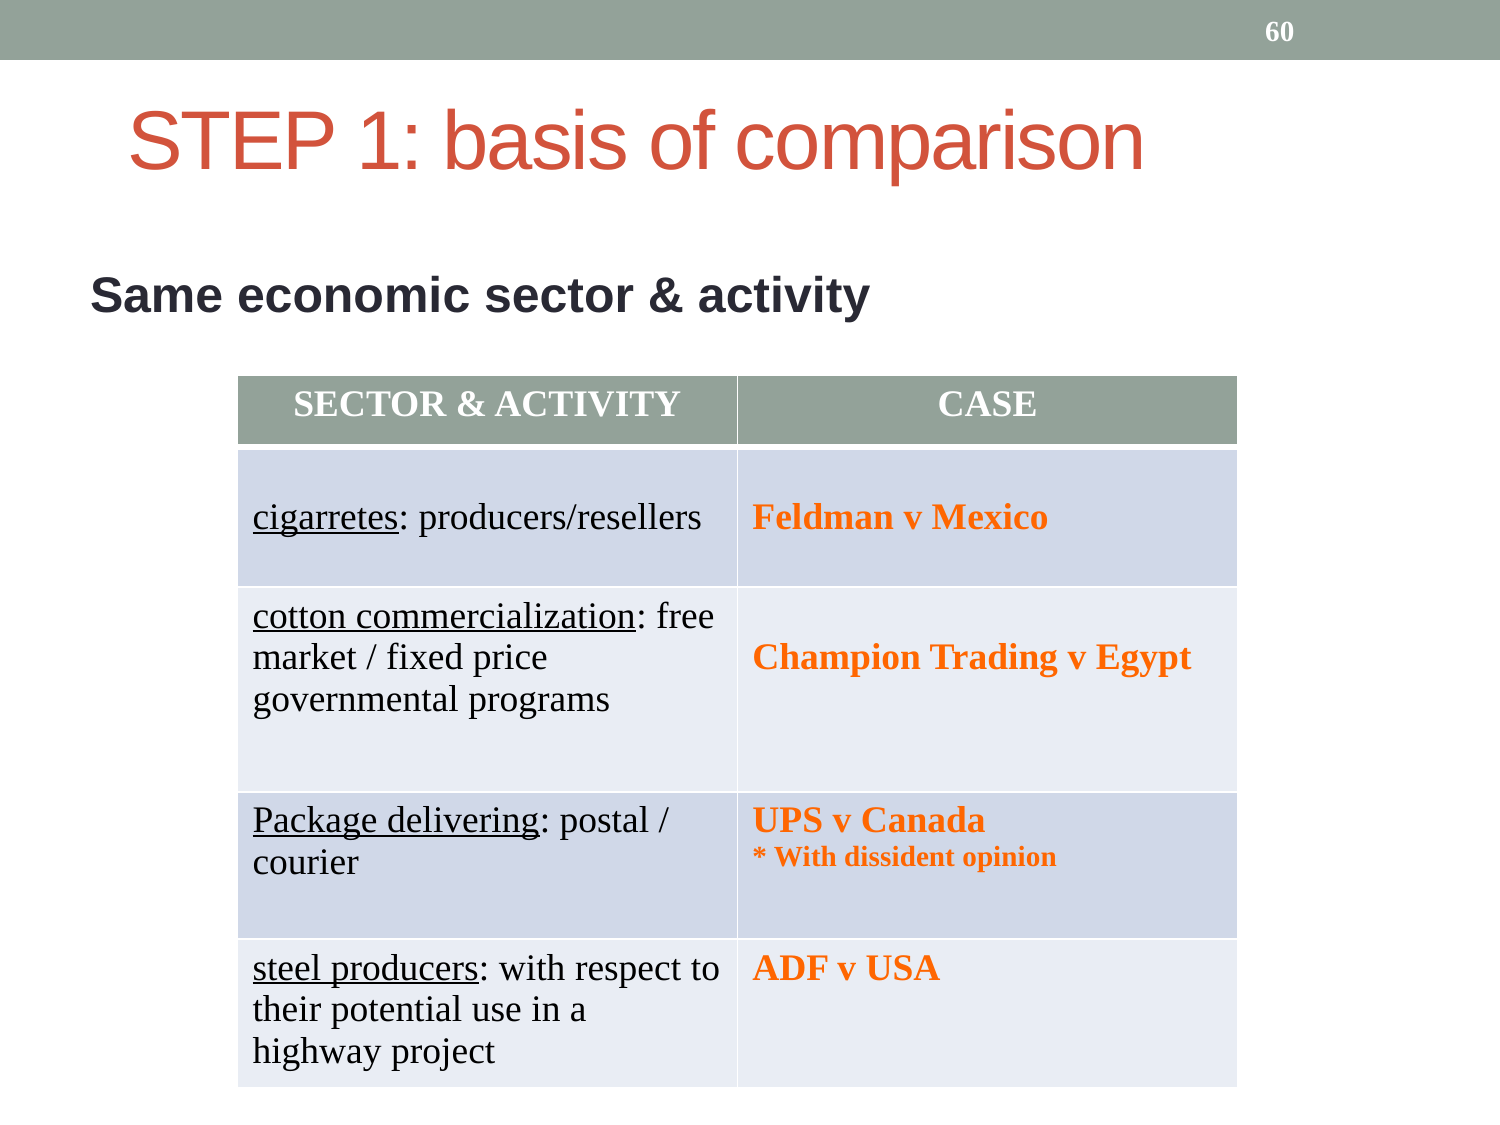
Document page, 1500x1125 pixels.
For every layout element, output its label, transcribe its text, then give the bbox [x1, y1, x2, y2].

list Same economic sector & activity [75, 255, 1425, 1005]
title STEP 1: basis of comparison [112, 42, 1388, 231]
table_header CASE [738, 376, 1237, 444]
slide_number <編號> [1250, 3, 1425, 57]
table_cell steel producers: with respect to their potential use in a highway project [238, 940, 737, 1087]
table_cell Feldman v Mexico [738, 450, 1237, 586]
table_cell cotton commercialization: free market / fixed price governmental programs [238, 588, 737, 791]
table_cell cigarretes: producers/resellers [238, 450, 737, 586]
table_cell Champion Trading v Egypt [738, 588, 1237, 791]
table_cell ADF v USA [738, 940, 1237, 1087]
table_cell UPS v Canada * With dissident opinion [738, 793, 1237, 938]
table_cell Package delivering: postal / courier [238, 793, 737, 938]
table_header SECTOR & ACTIVITY [238, 376, 737, 444]
